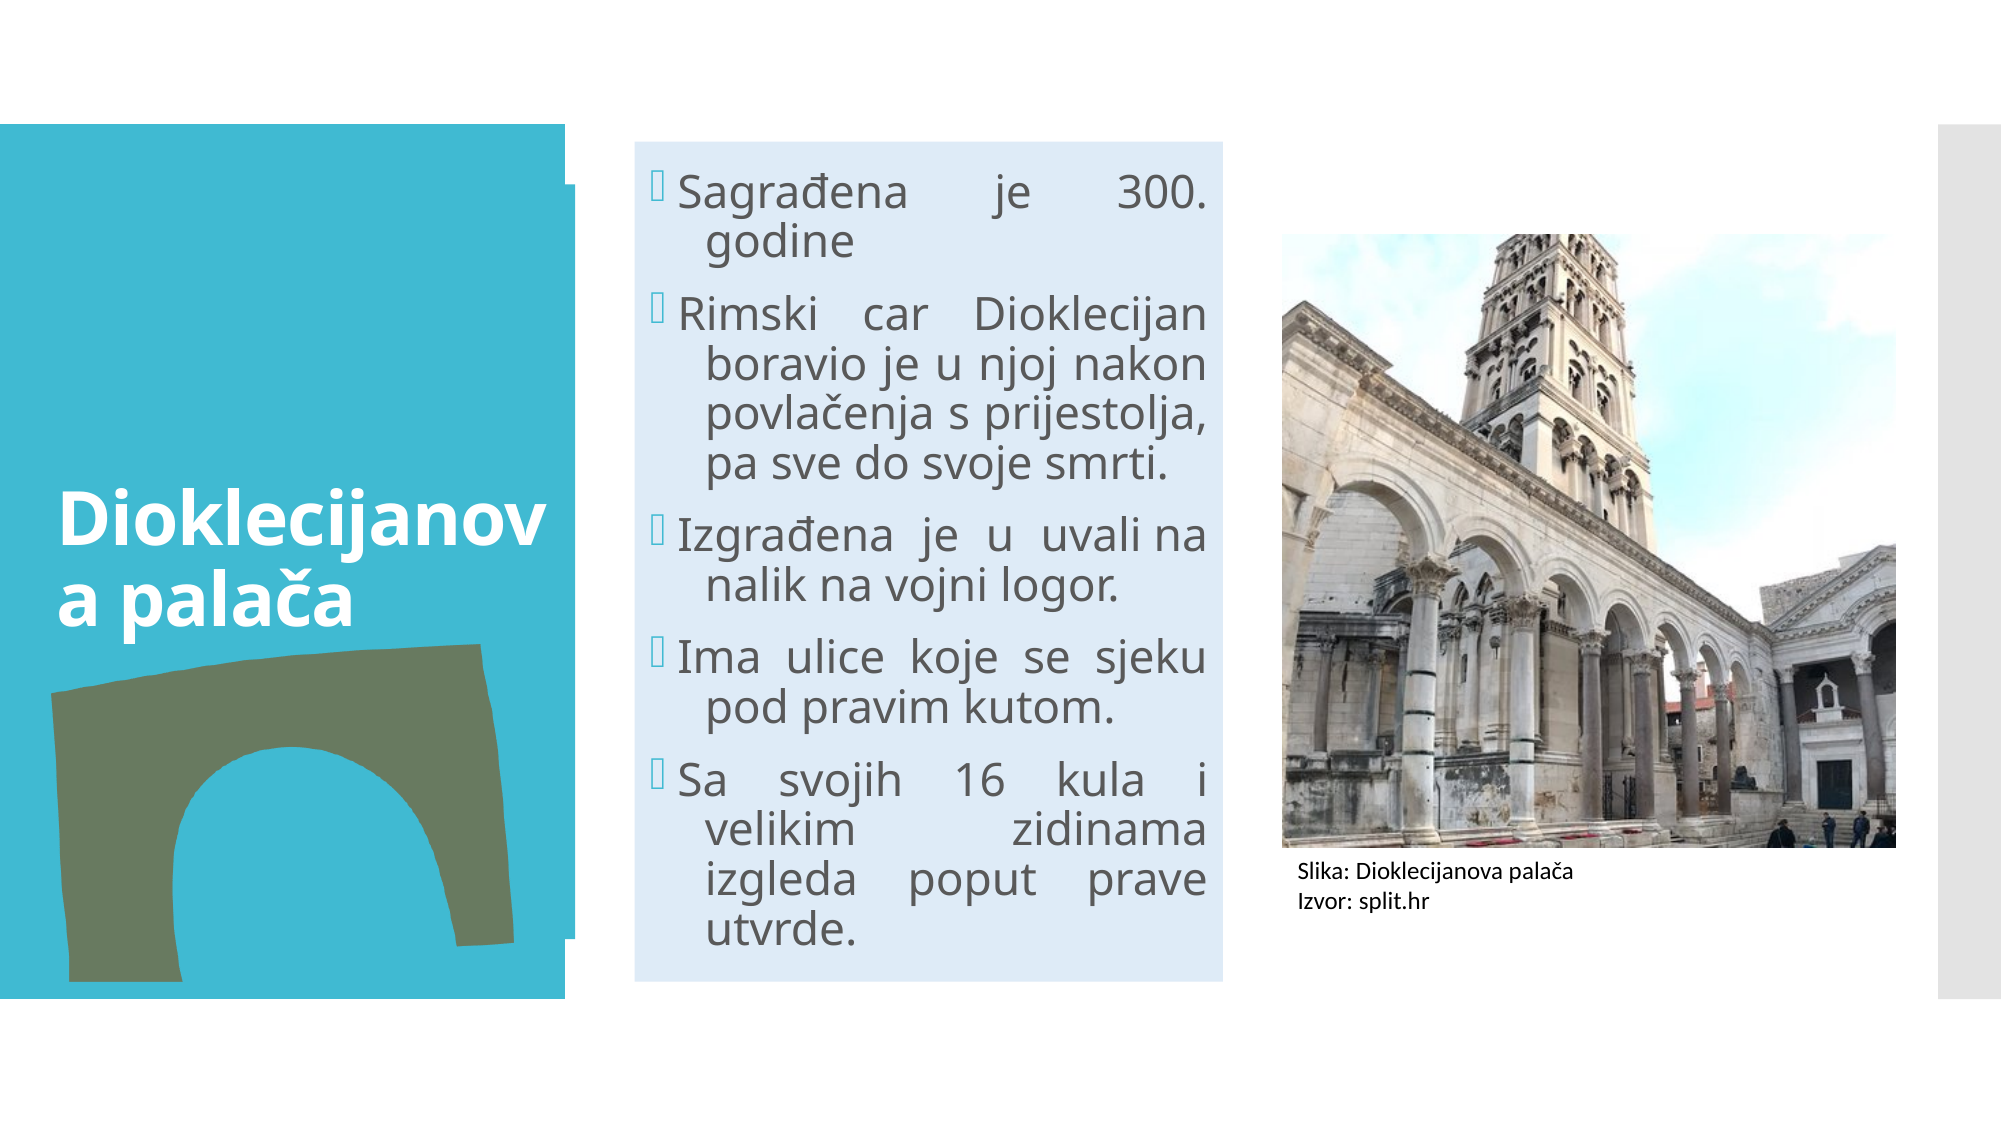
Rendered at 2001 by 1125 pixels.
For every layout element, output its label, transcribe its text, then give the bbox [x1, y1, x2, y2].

picture [1282, 234, 1896, 848]
text_box Slika: Dioklecijanova palača Izvor: split.hr [1282, 847, 1590, 922]
picture [51, 644, 514, 982]
title Dioklecijanova palača [41, 184, 576, 940]
list Sagrađena je 300. godine Rimski car Dioklecijan boravio je u njoj nakon povlačenja s prijestolja, pa sve do svoje smrti. Izgrađena je u uvali na nalik na vojni logor. Ima ulice koje se sjeku pod pravim kutom. Sa svojih 16 kula i velikim zidinama izgleda poput prave utvrde. [634, 141, 1223, 982]
